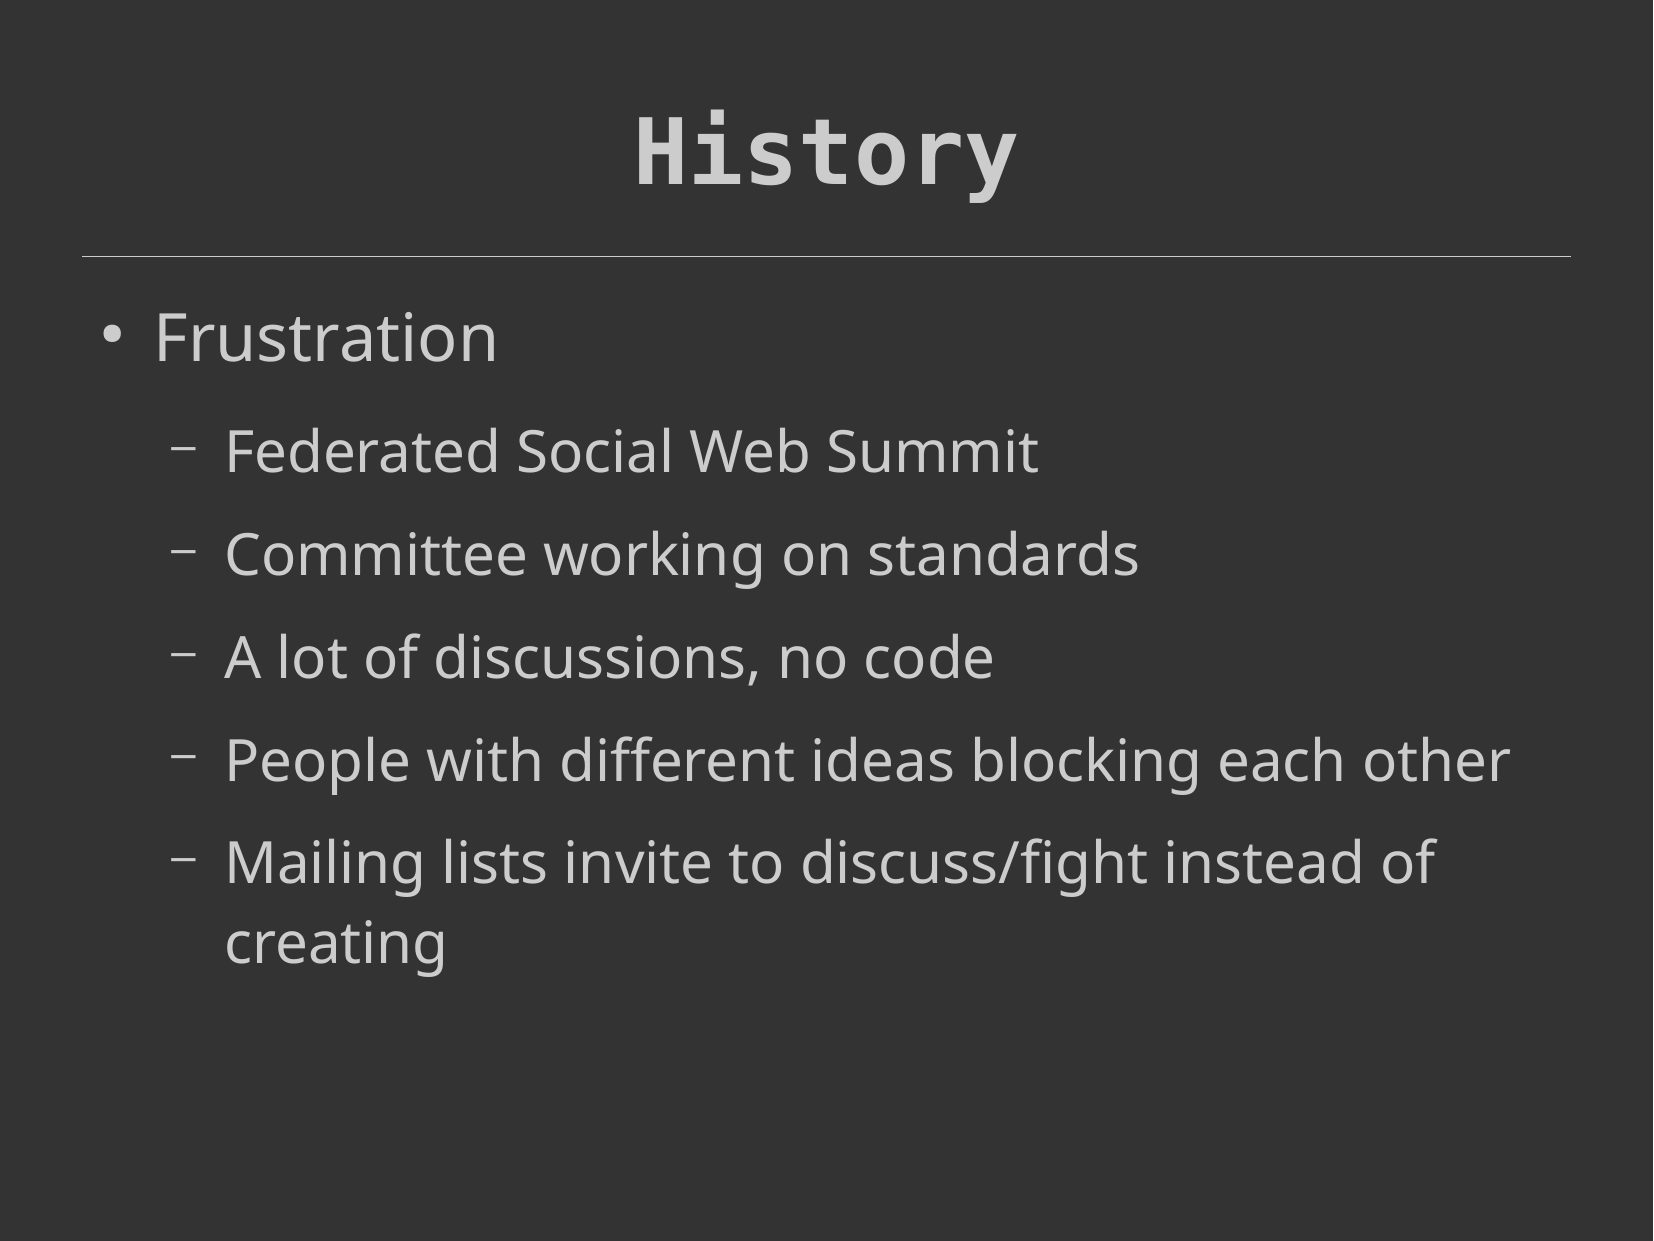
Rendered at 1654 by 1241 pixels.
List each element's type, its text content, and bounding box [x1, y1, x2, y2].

list Frustration Federated Social Web Summit Committee working on standards A lot of discussions, no code People with different ideas blocking each other Mailing lists invite to discuss/fight instead of creating [82, 290, 1571, 1010]
title History [82, 49, 1571, 257]
